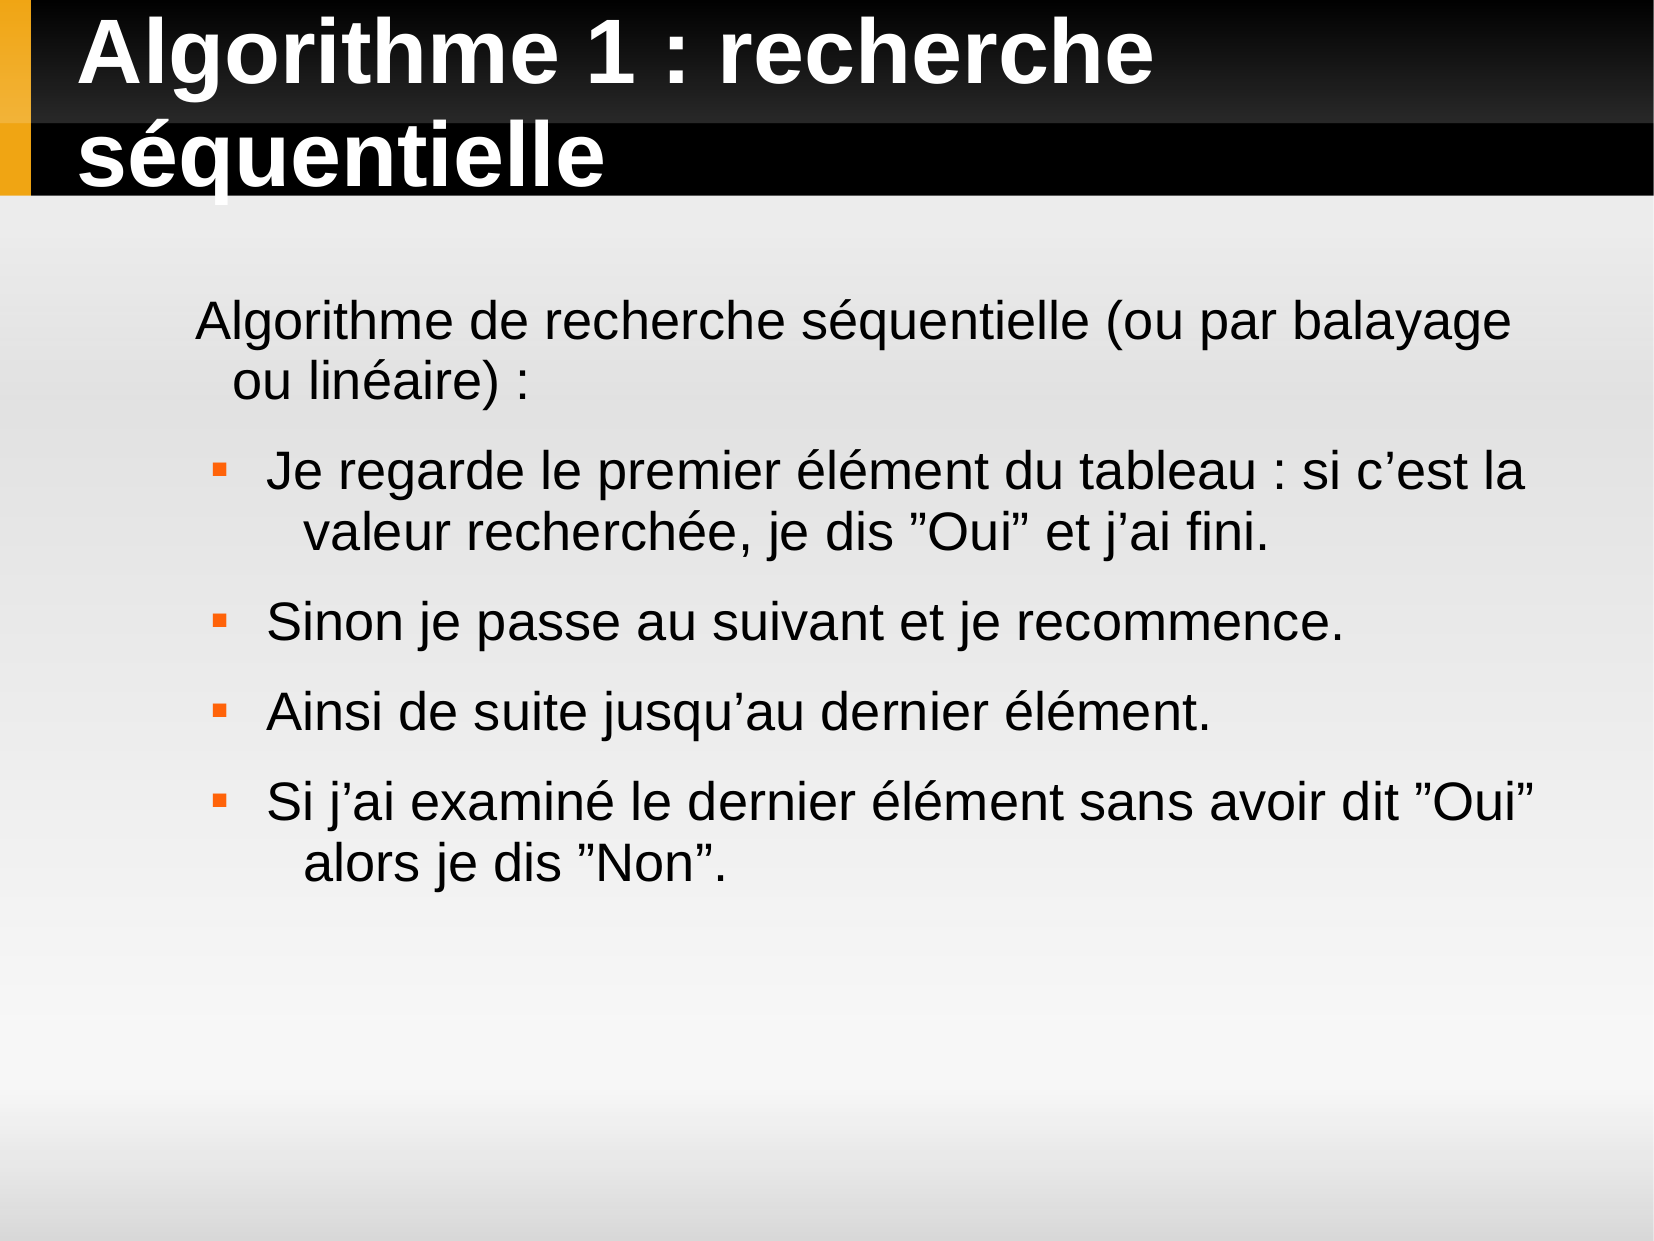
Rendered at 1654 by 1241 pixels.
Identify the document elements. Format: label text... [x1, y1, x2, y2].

picture [0, 0, 1654, 1241]
title Algorithme 1 : recherche séquentielle [76, 0, 1565, 208]
list Algorithme de recherche séquentielle (ou par balayage ou linéaire) : Je regarde le premier élément du tableau : si c’est la valeur recherchée, je dis ”Oui” et j’ai fini. Sinon je passe au suivant et je recommence. Ainsi de suite jusqu’au dernier élément. Si j’ai examiné le dernier élément sans avoir dit ”Oui” alors je dis ”Non”. [82, 290, 1571, 1034]
